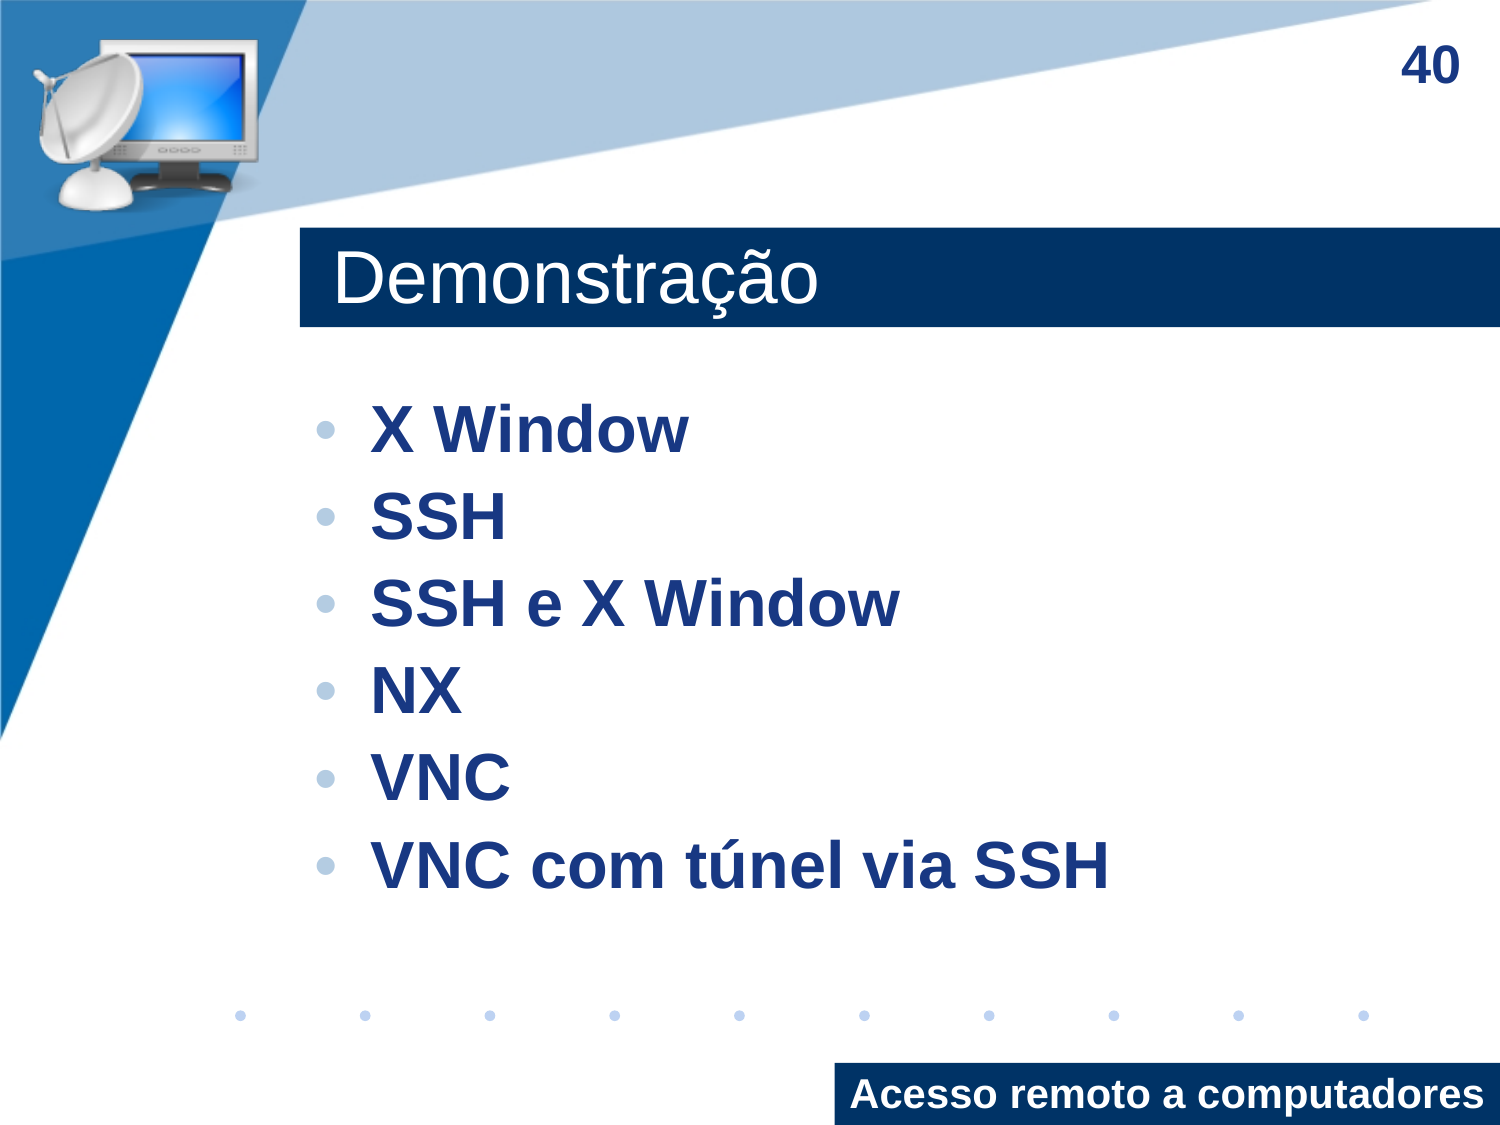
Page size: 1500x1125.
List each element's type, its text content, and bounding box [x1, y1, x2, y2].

title Demonstração [299, 227, 1500, 328]
list X Window SSH SSH e X Window NX VNC VNC com túnel via SSH [299, 383, 1447, 975]
picture [0, 0, 1500, 842]
